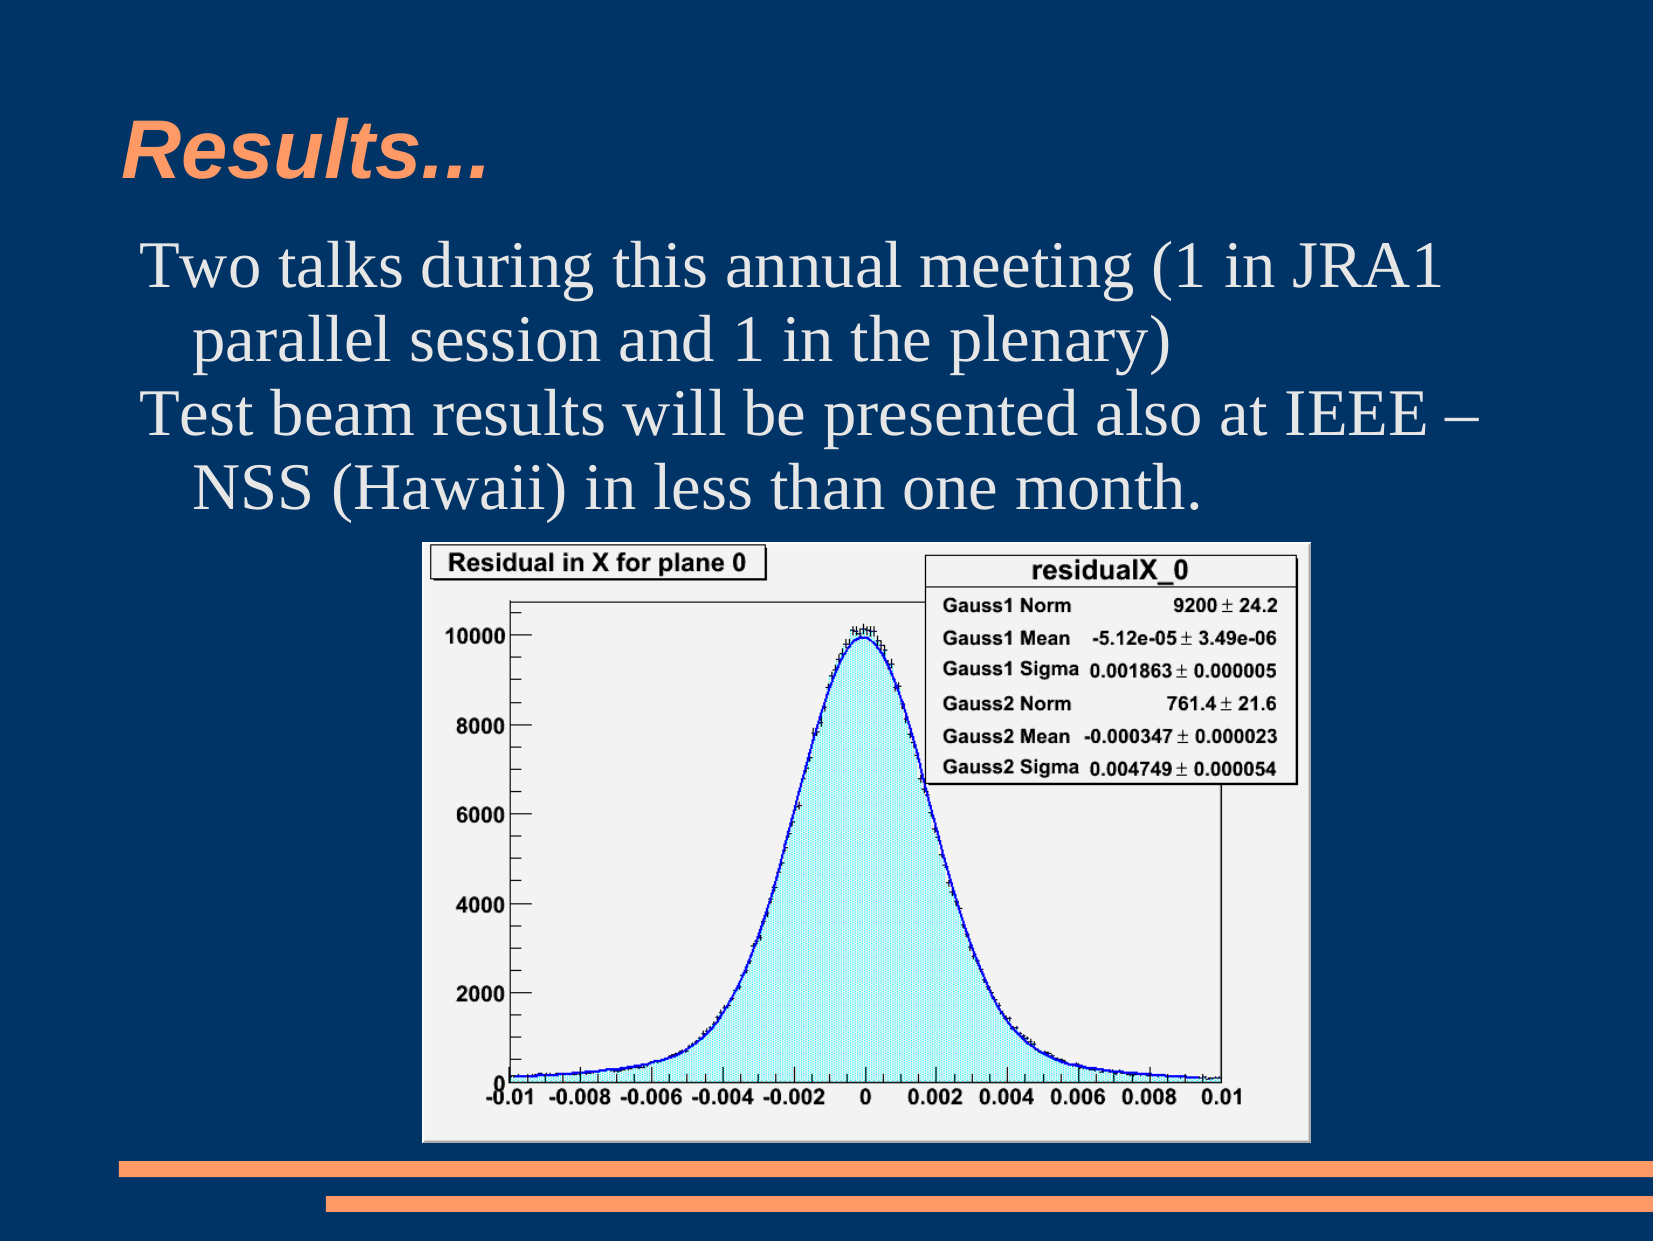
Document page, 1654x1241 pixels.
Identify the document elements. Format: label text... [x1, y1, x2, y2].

list Two talks during this annual meeting (1 in JRA1 parallel session and 1 in the plenary) Test beam results will be presented also at IEEE – NSS (Hawaii) in less than one month. [121, 227, 1561, 1038]
picture [422, 542, 1311, 1143]
title Results... [121, 46, 1534, 227]
